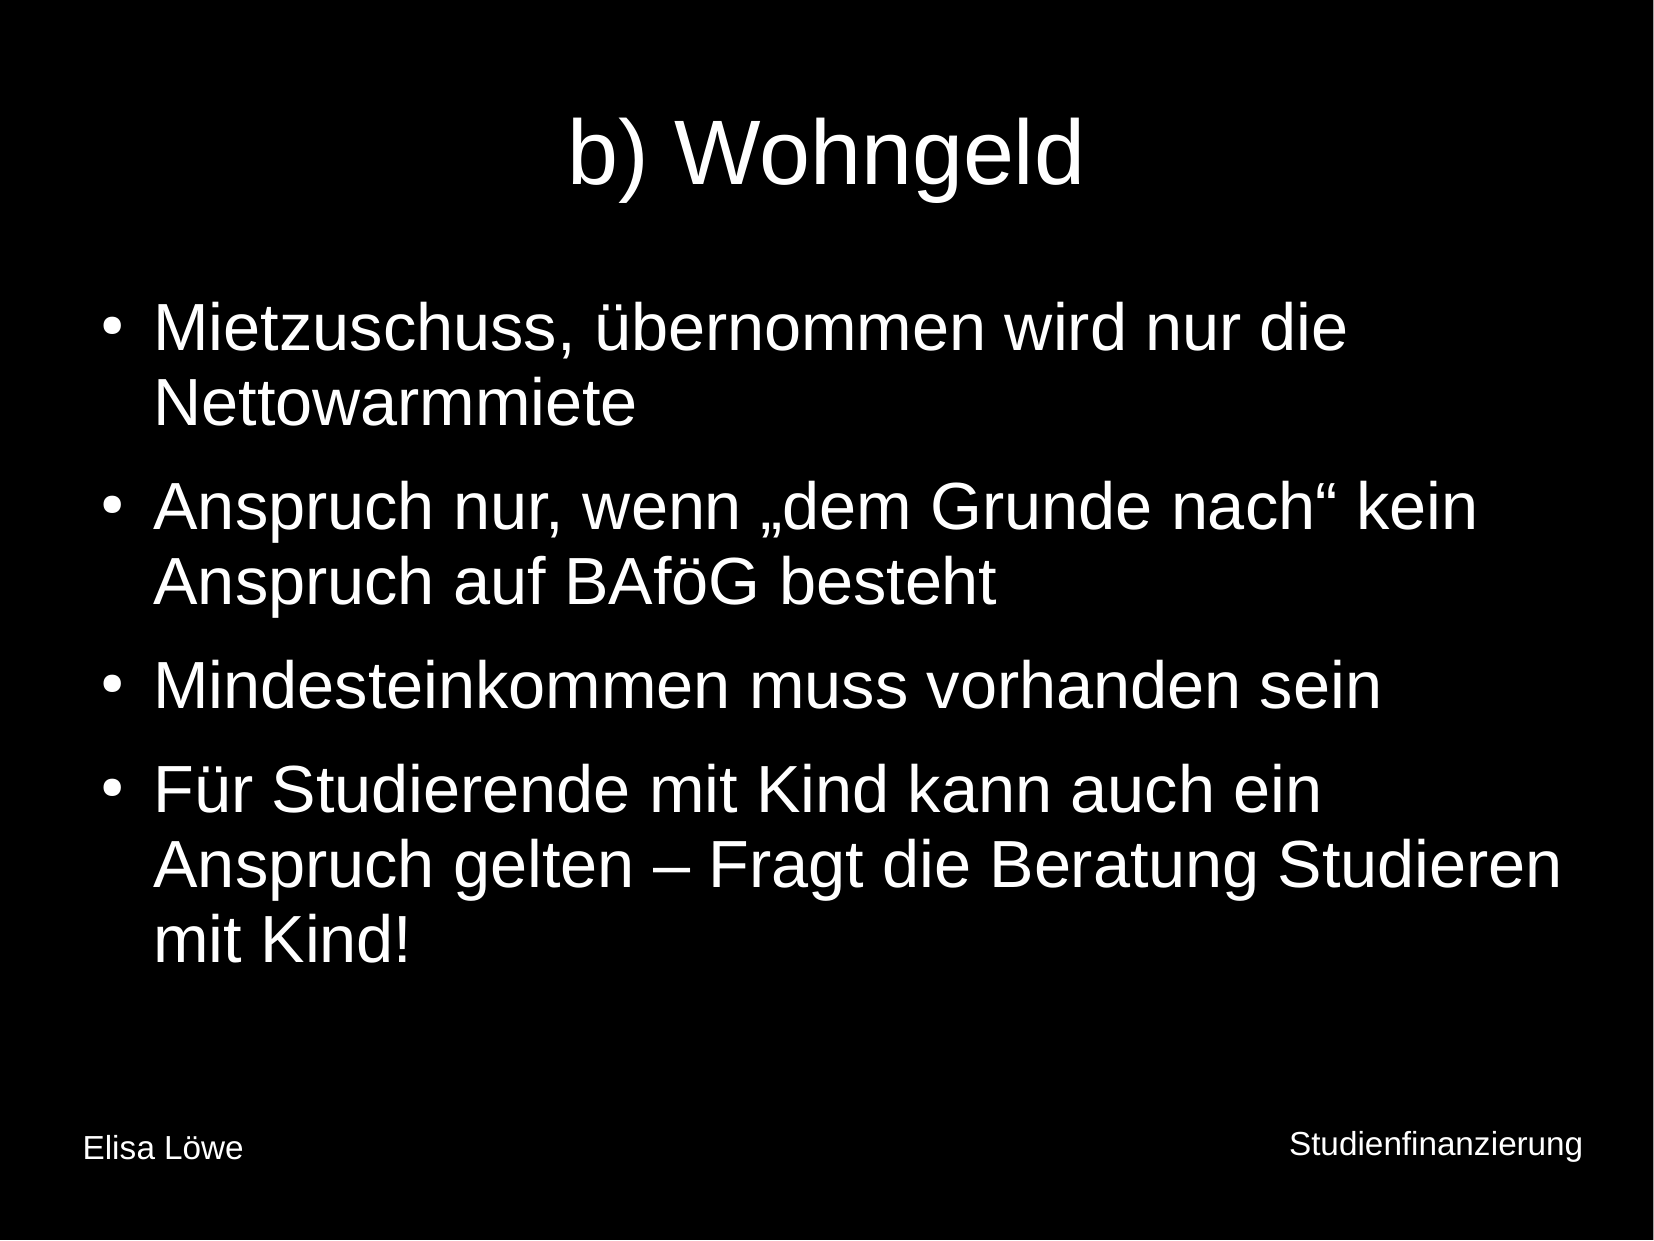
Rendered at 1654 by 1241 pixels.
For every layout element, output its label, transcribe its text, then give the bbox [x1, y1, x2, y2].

list Mietzuschuss, übernommen wird nur die Nettowarmmiete Anspruch nur, wenn „dem Grunde nach“ kein Anspruch auf BAföG besteht Mindesteinkommen muss vorhanden sein Für Studierende mit Kind kann auch ein Anspruch gelten – Fragt die Beratung Studieren mit Kind! [82, 290, 1571, 1109]
title b) Wohngeld [82, 49, 1571, 257]
